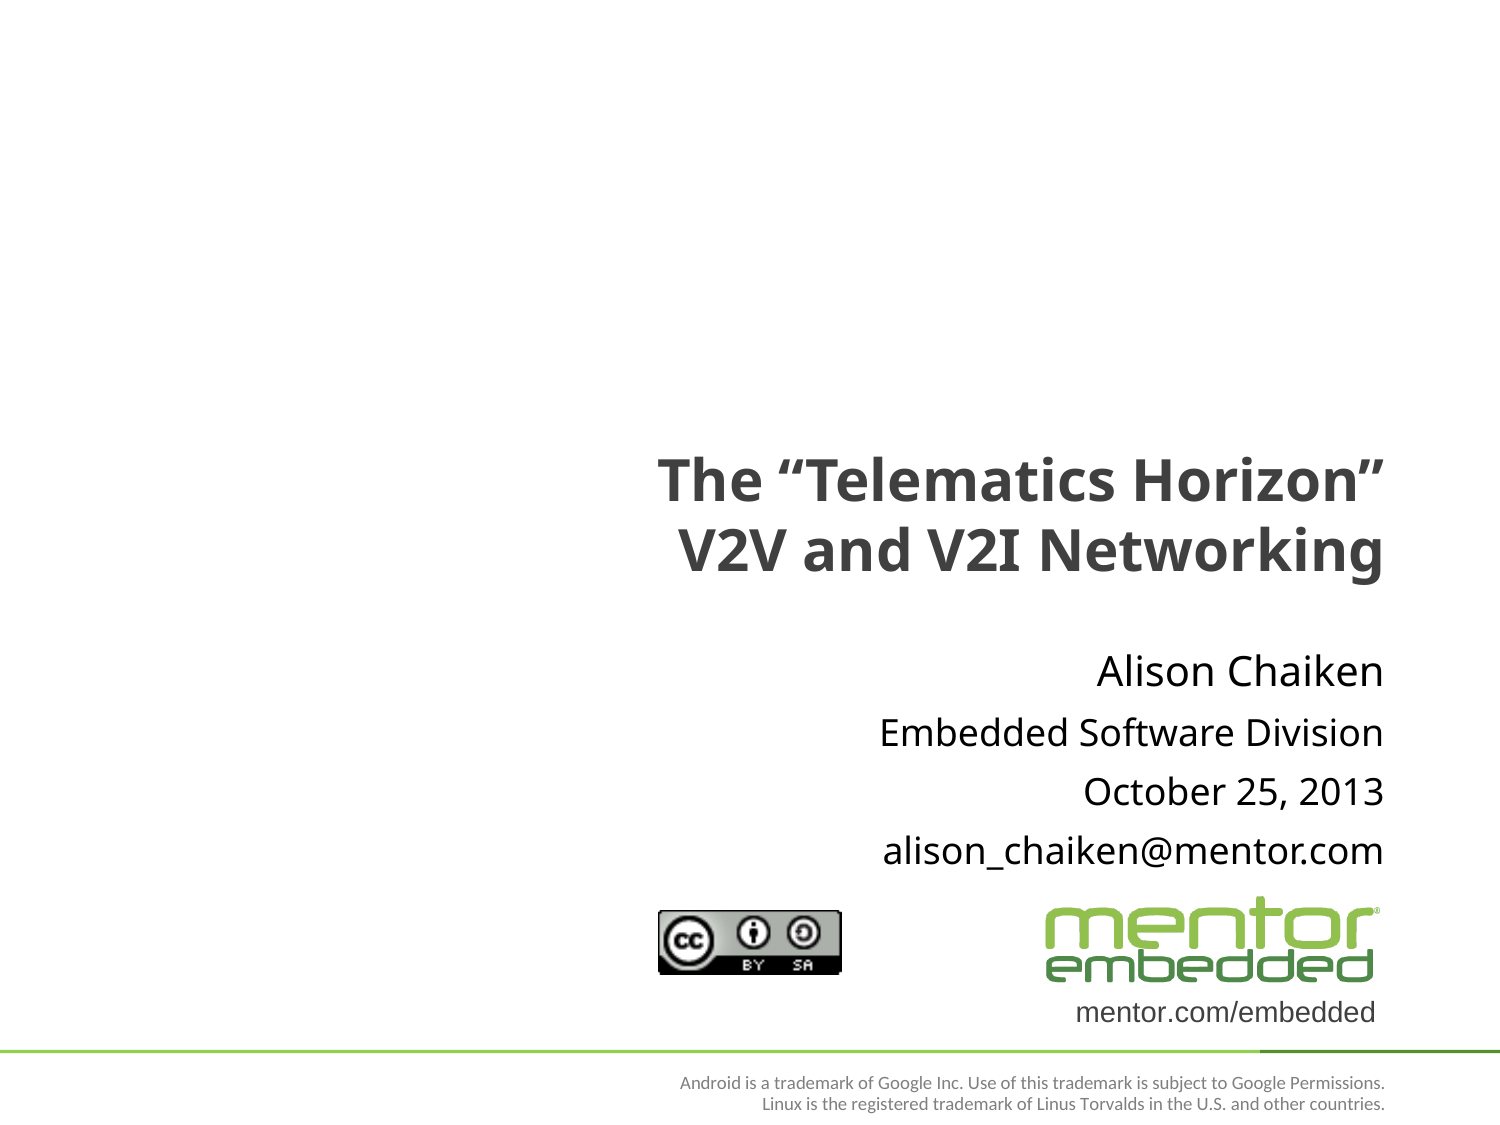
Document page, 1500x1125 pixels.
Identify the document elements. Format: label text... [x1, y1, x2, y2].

picture [1037, 887, 1382, 991]
picture [658, 910, 842, 976]
title The “Telematics Horizon” V2V and V2I Networking [99, 312, 1401, 591]
subtitle Alison Chaiken Embedded Software Division October 25, 2013 alison_chaiken@mentor.com [674, 637, 1400, 825]
